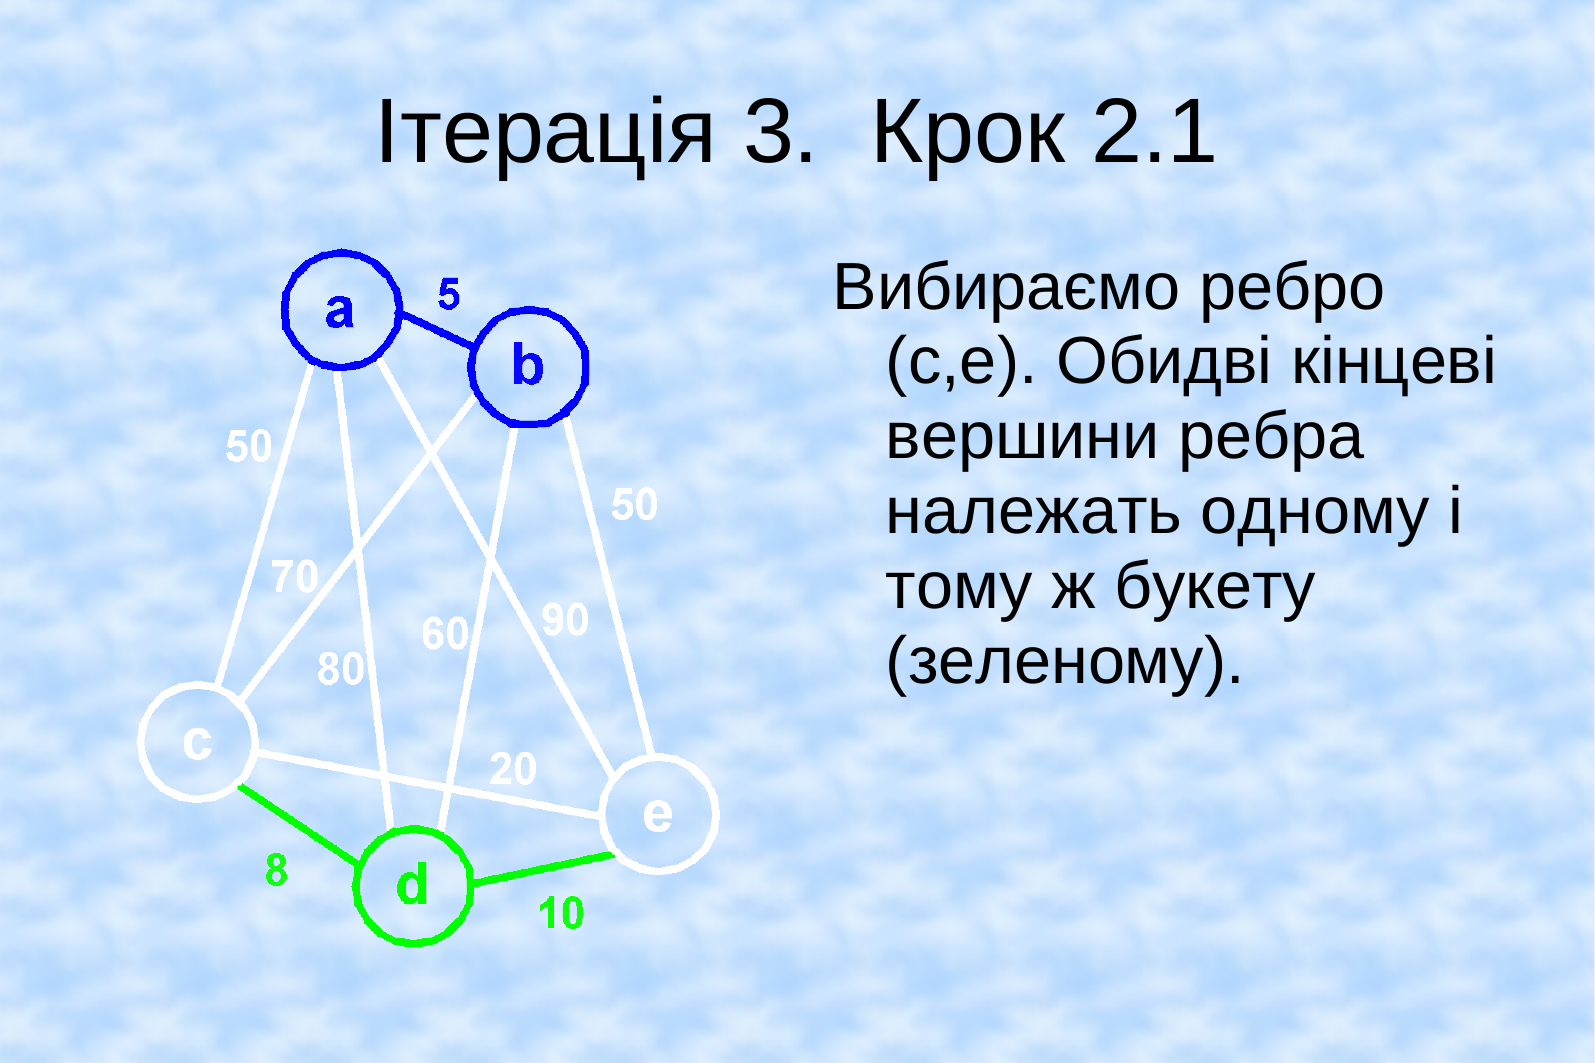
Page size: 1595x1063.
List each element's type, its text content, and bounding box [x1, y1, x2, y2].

picture [0, 0, 1595, 1063]
list Вибираємо ребро (с,e). Обидві кінцеві вершини ребра належать одному і тому ж букету (зеленому). [814, 248, 1516, 951]
title Ітерація 3. Крок 2.1 [79, 42, 1515, 220]
